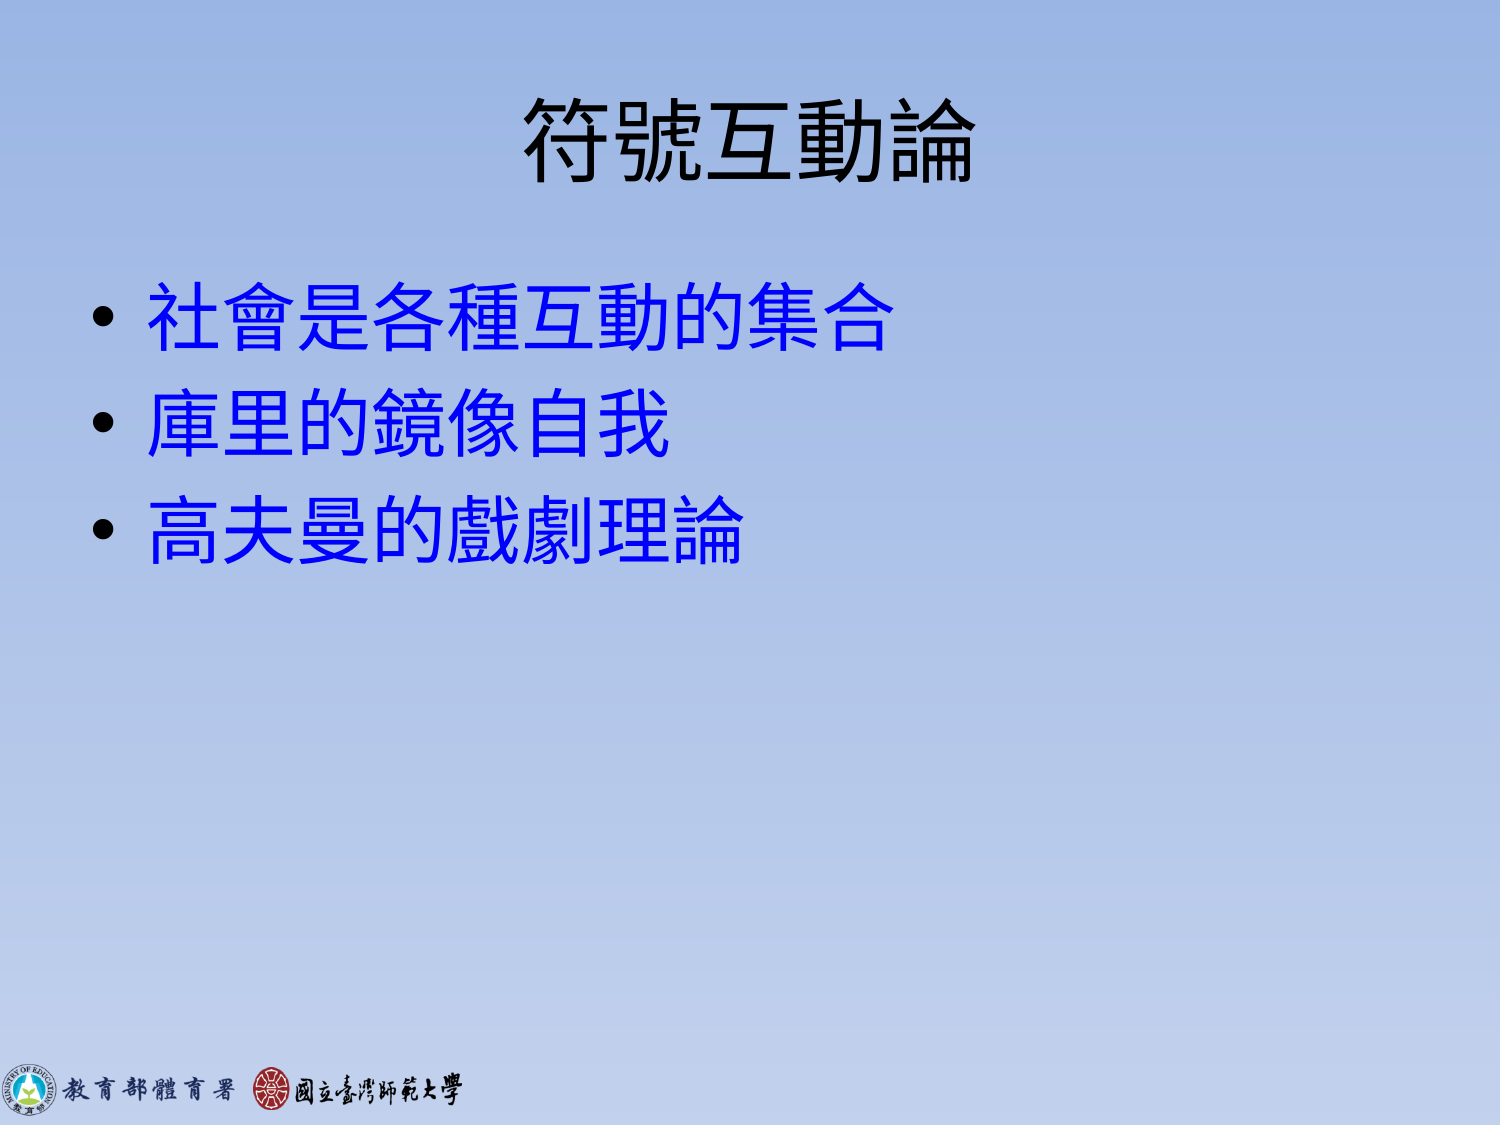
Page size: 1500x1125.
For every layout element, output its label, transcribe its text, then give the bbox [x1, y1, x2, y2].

title 符號互動論 [75, 45, 1426, 233]
list 社會是各種互動的集合 庫里的鏡像自我 高夫曼的戲劇理論 [75, 262, 1426, 1005]
